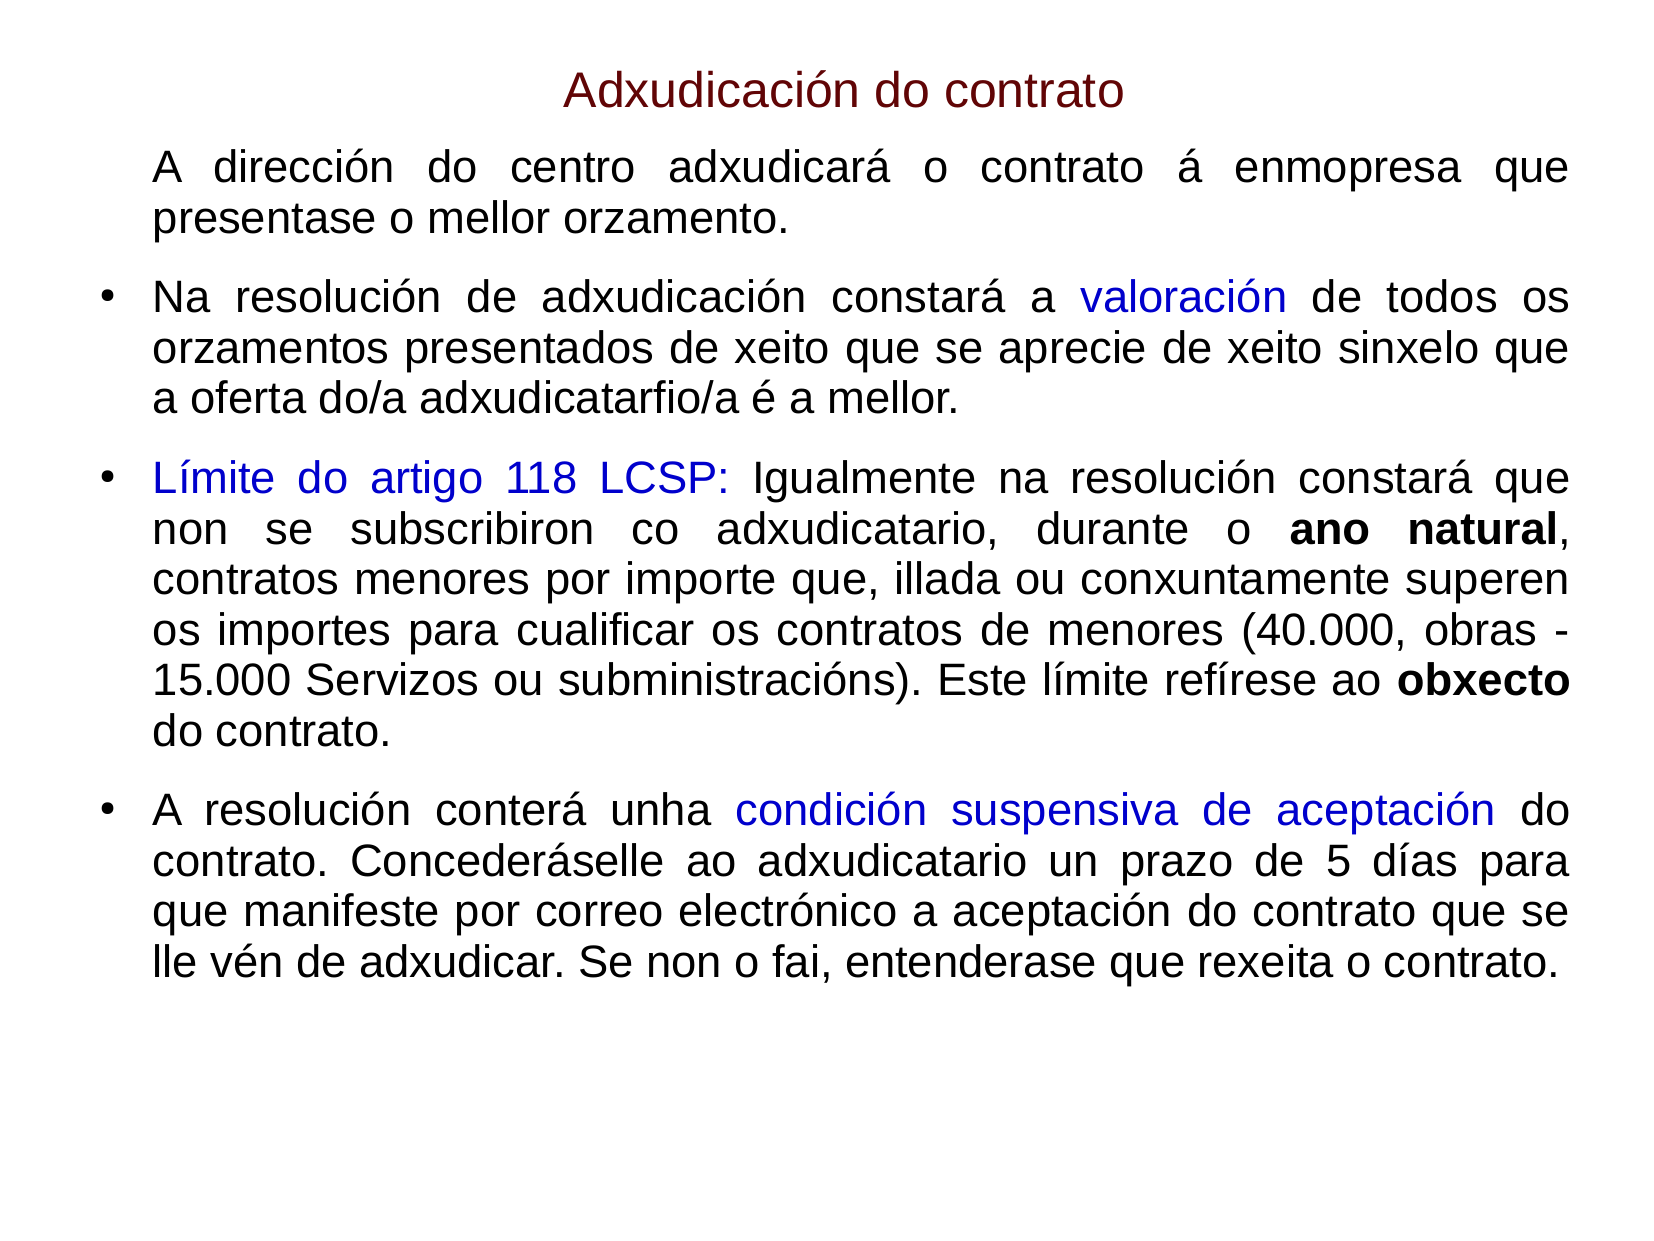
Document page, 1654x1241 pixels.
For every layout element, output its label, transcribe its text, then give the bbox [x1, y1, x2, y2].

list A dirección do centro adxudicará o contrato á enmopresa que presentase o mellor orzamento. Na resolución de adxudicación constará a valoración de todos os orzamentos presentados de xeito que se aprecie de xeito sinxelo que a oferta do/a adxudicatarfio/a é a mellor. Límite do artigo 118 LCSP: Igualmente na resolución constará que non se subscribiron co adxudicatario, durante o ano natural, contratos menores por importe que, illada ou conxuntamente superen os importes para cualificar os contratos de menores (40.000, obras - 15.000 Servizos ou subministracións). Este límite refírese ao obxecto do contrato. A resolución conterá unha condición suspensiva de aceptación do contrato. Concederáselle ao adxudicatario un prazo de 5 días para que manifeste por correo electrónico a aceptación do contrato que se lle vén de adxudicar. Se non o fai, entenderase que rexeita o contrato. [82, 141, 1571, 1010]
title Adxudicación do contrato [82, 49, 1571, 130]
